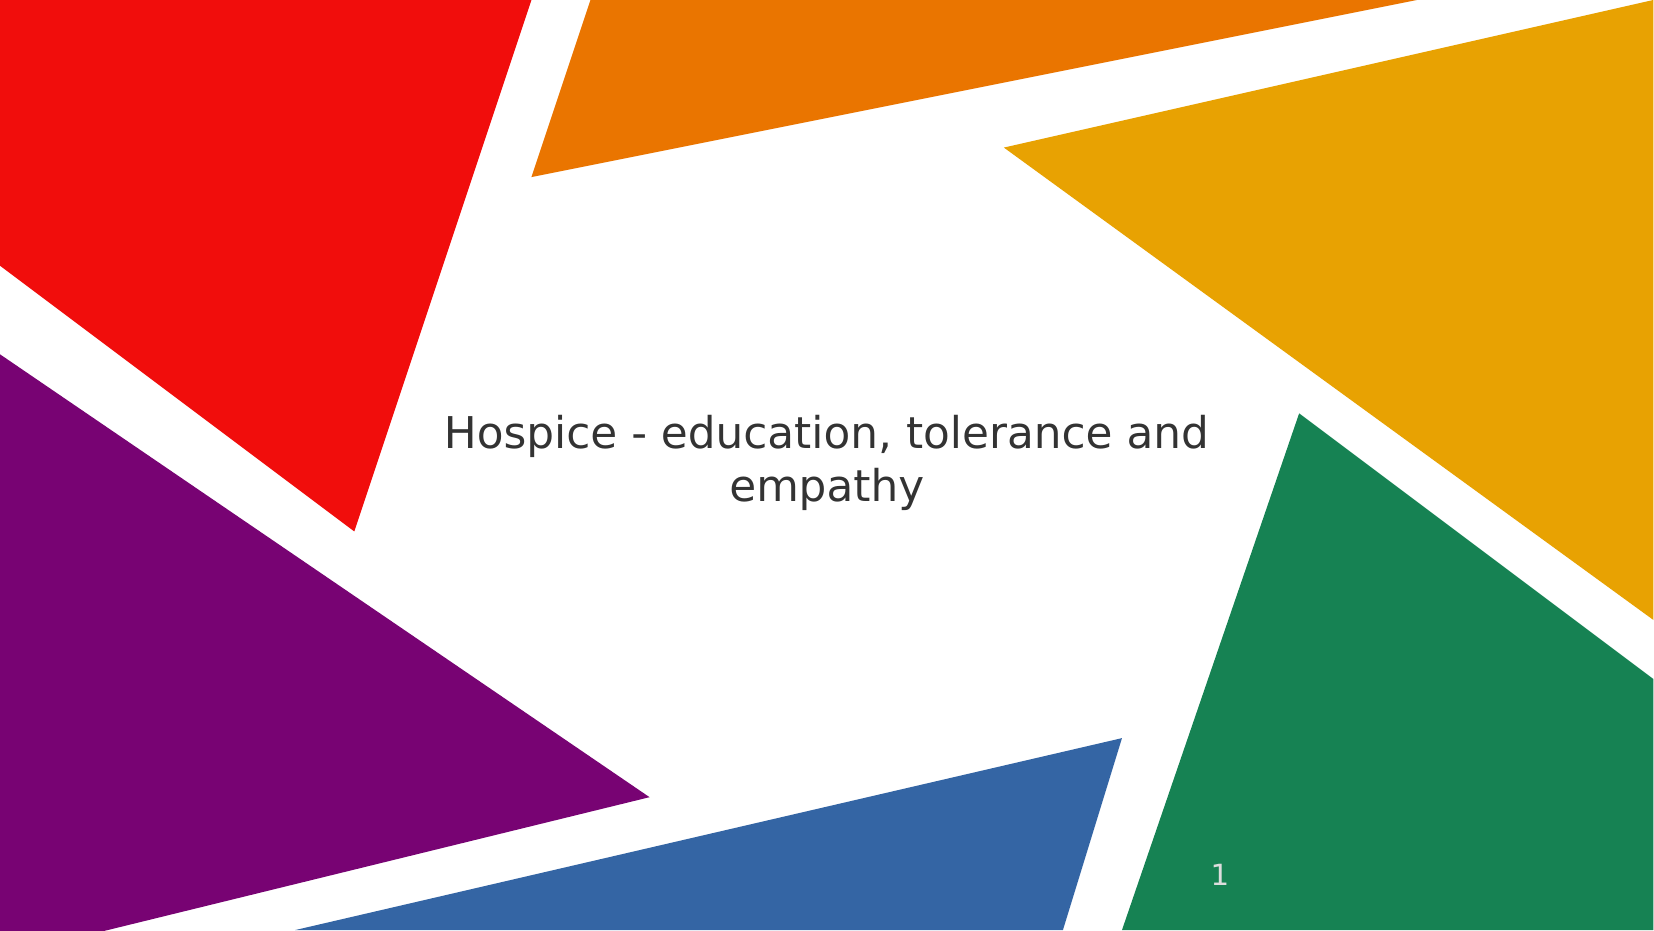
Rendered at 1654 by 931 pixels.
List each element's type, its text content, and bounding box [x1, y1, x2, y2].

text_box [1210, 856, 1595, 916]
title Hospice - education, tolerance and empathy [383, 206, 1270, 709]
